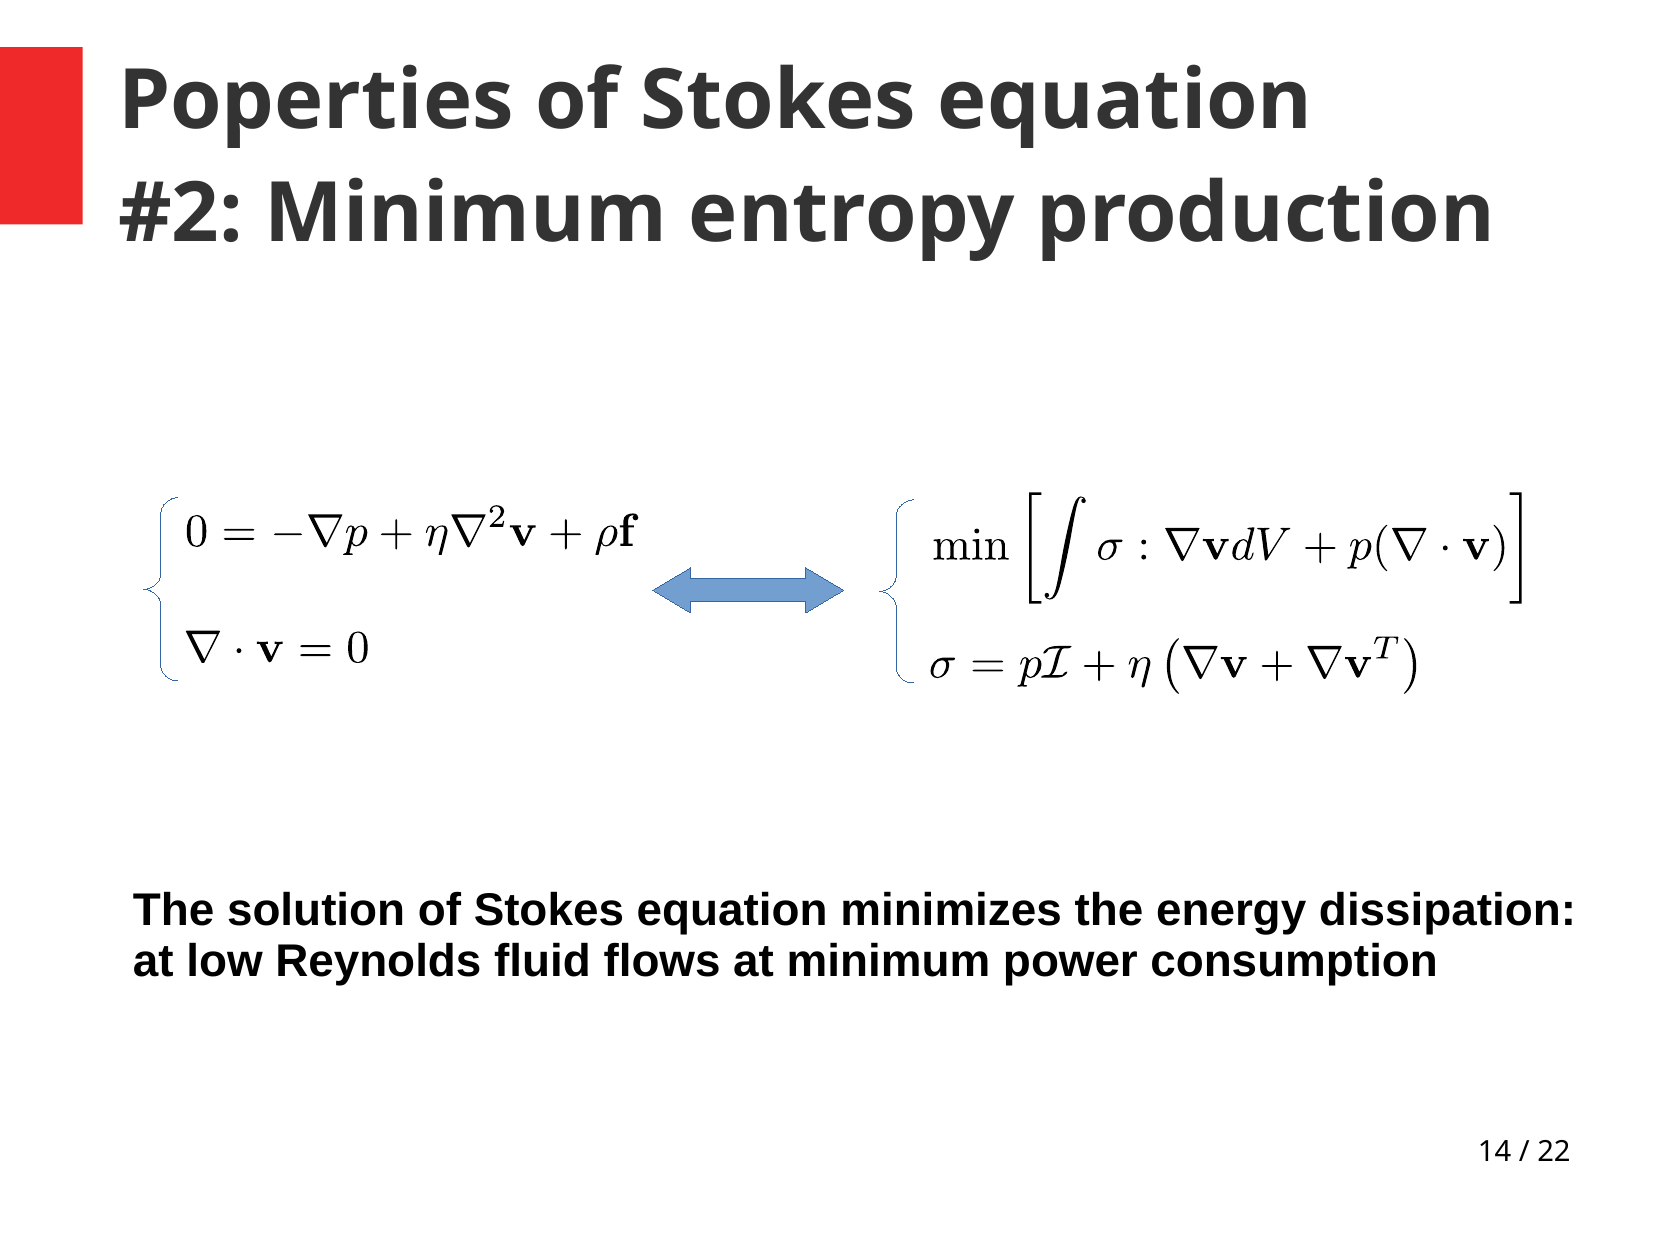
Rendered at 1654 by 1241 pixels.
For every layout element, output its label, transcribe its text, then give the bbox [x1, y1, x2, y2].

text_box The solution of Stokes equation minimizes the energy dissipation: at low Reynolds fluid flows at minimum power consumption [118, 876, 1605, 994]
text_box [652, 567, 844, 613]
picture [928, 636, 1424, 694]
picture [932, 492, 1534, 604]
picture [184, 505, 640, 555]
picture [183, 630, 370, 663]
title Poperties of Stokes equation #2: Minimum entropy production [118, 0, 1654, 367]
